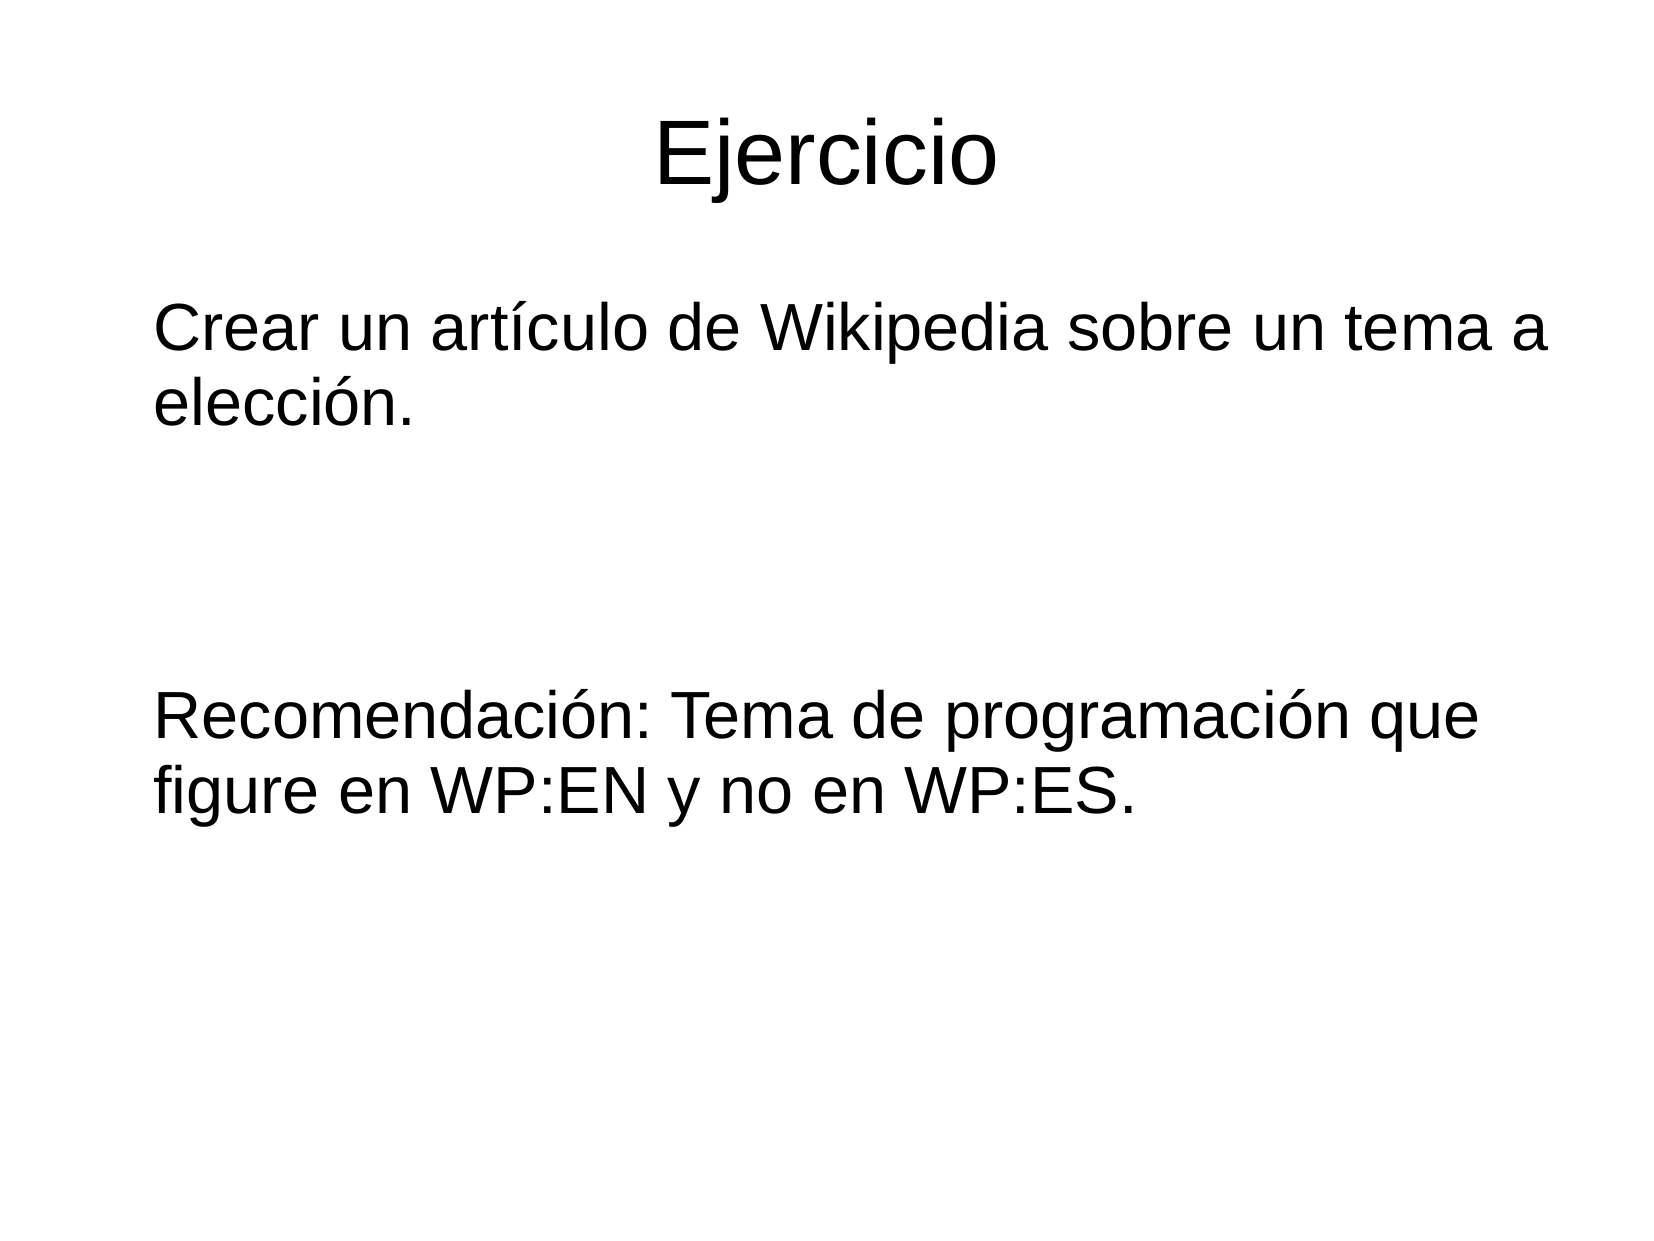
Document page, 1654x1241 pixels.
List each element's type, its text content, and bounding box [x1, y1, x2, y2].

title Ejercicio [82, 56, 1571, 250]
list Crear un artículo de Wikipedia sobre un tema a elección. Recomendación: Tema de programación que figure en WP:EN y no en WP:ES. [82, 290, 1571, 1109]
